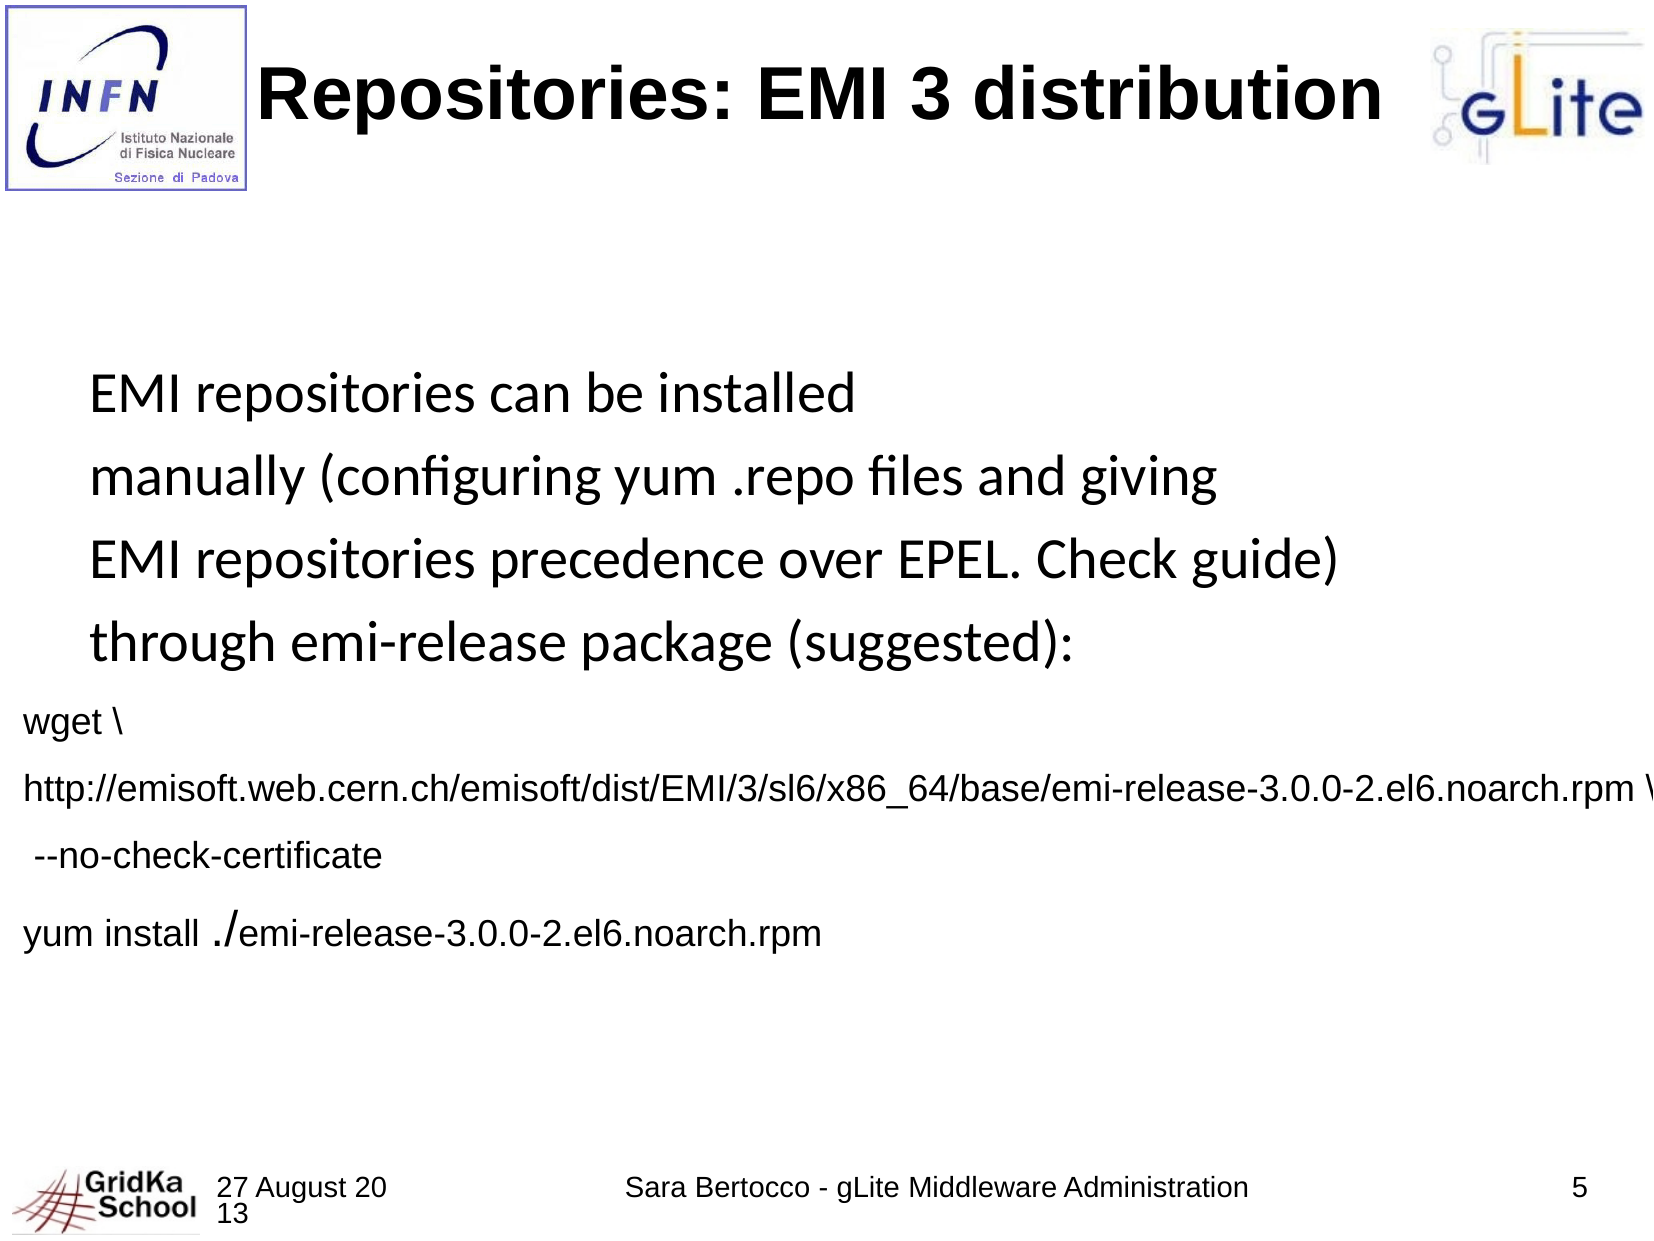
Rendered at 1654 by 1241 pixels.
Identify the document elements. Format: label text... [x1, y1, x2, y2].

picture [12, 1166, 200, 1235]
picture [1430, 28, 1645, 165]
title Repositories: EMI 3 distribution [9, 0, 1633, 188]
text_box EMI repositories can be installed manually (configuring yum .repo files and giving EMI repositories precedence over EPEL. Check guide) through emi-release package (suggested): wget \ http://emisoft.web.cern.ch/emisoft/dist/EMI/3/sl6/x86_64/base/emi-release-3.0.0-2.el6.noarch.rpm \ --no-check-certificate yum install ./emi-release-3.0.0-2.el6.noarch.rpm [8, 360, 1653, 1010]
picture [5, 5, 247, 191]
